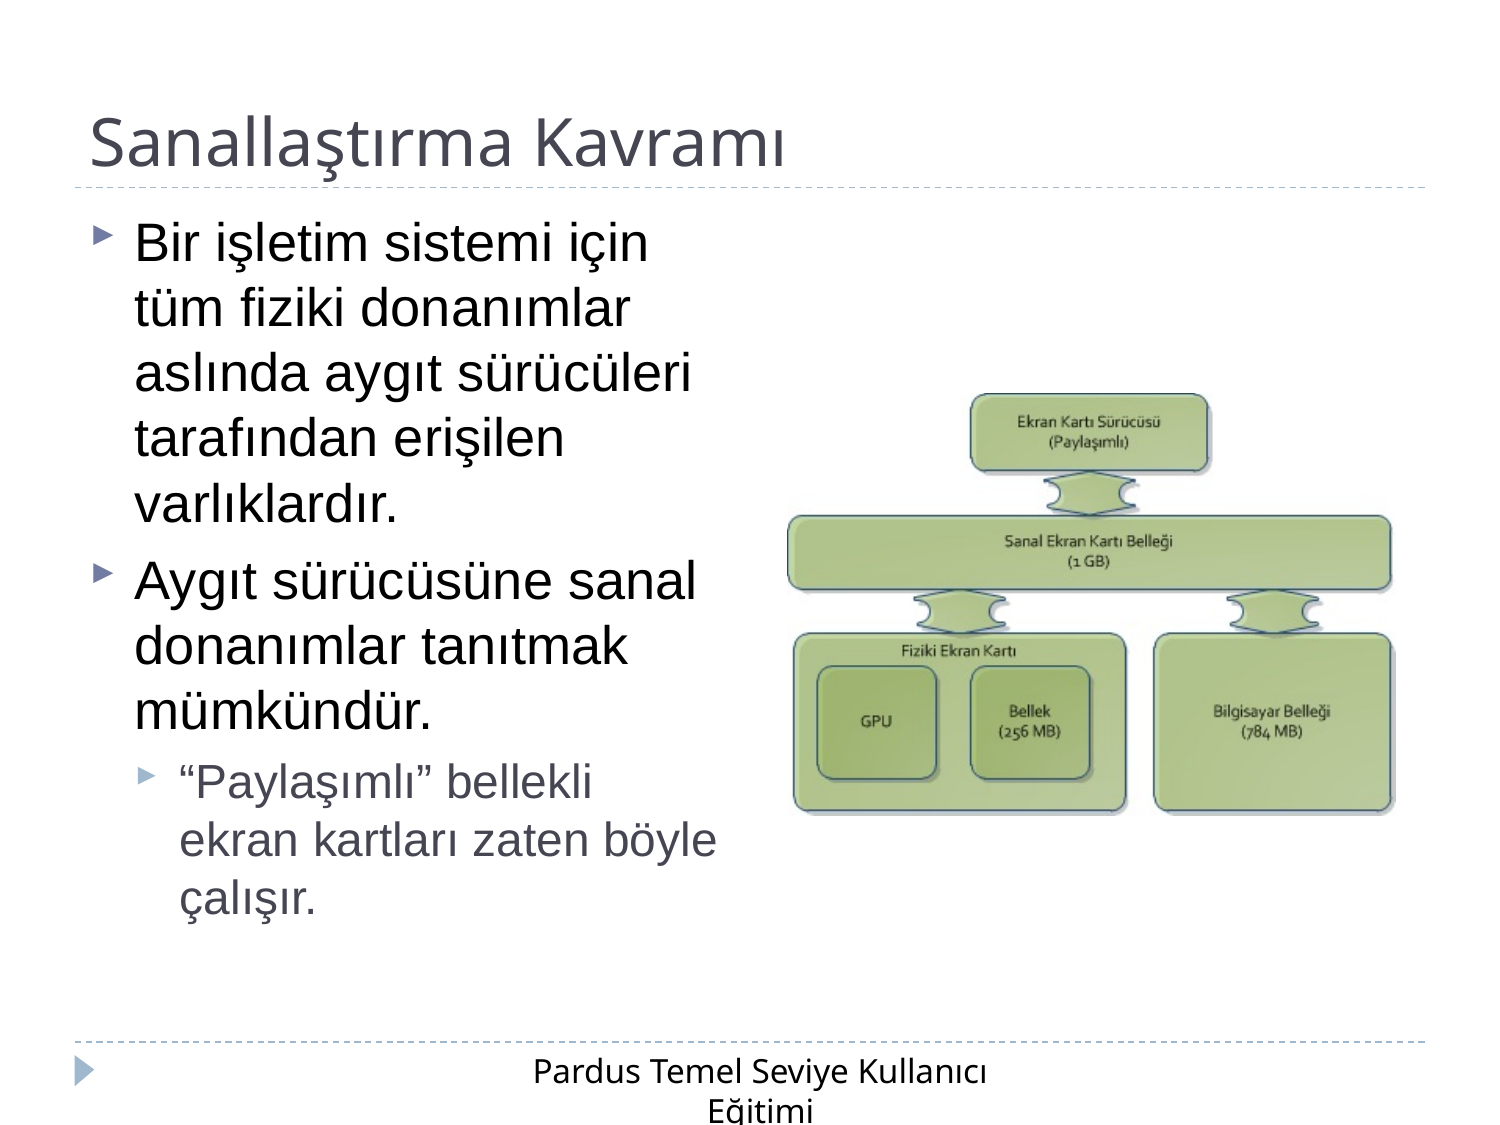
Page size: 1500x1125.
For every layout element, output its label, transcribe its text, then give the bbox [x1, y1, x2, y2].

list Bir işletim sistemi için tüm fiziki donanımlar aslında aygıt sürücüleri tarafından erişilen varlıklardır. Aygıt sürücüsüne sanal donanımlar tanıtmak mümkündür. “Paylaşımlı” bellekli ekran kartları zaten böyle çalışır. [75, 200, 738, 1010]
picture [787, 393, 1396, 816]
title Sanallaştırma Kavramı [75, 37, 1425, 188]
